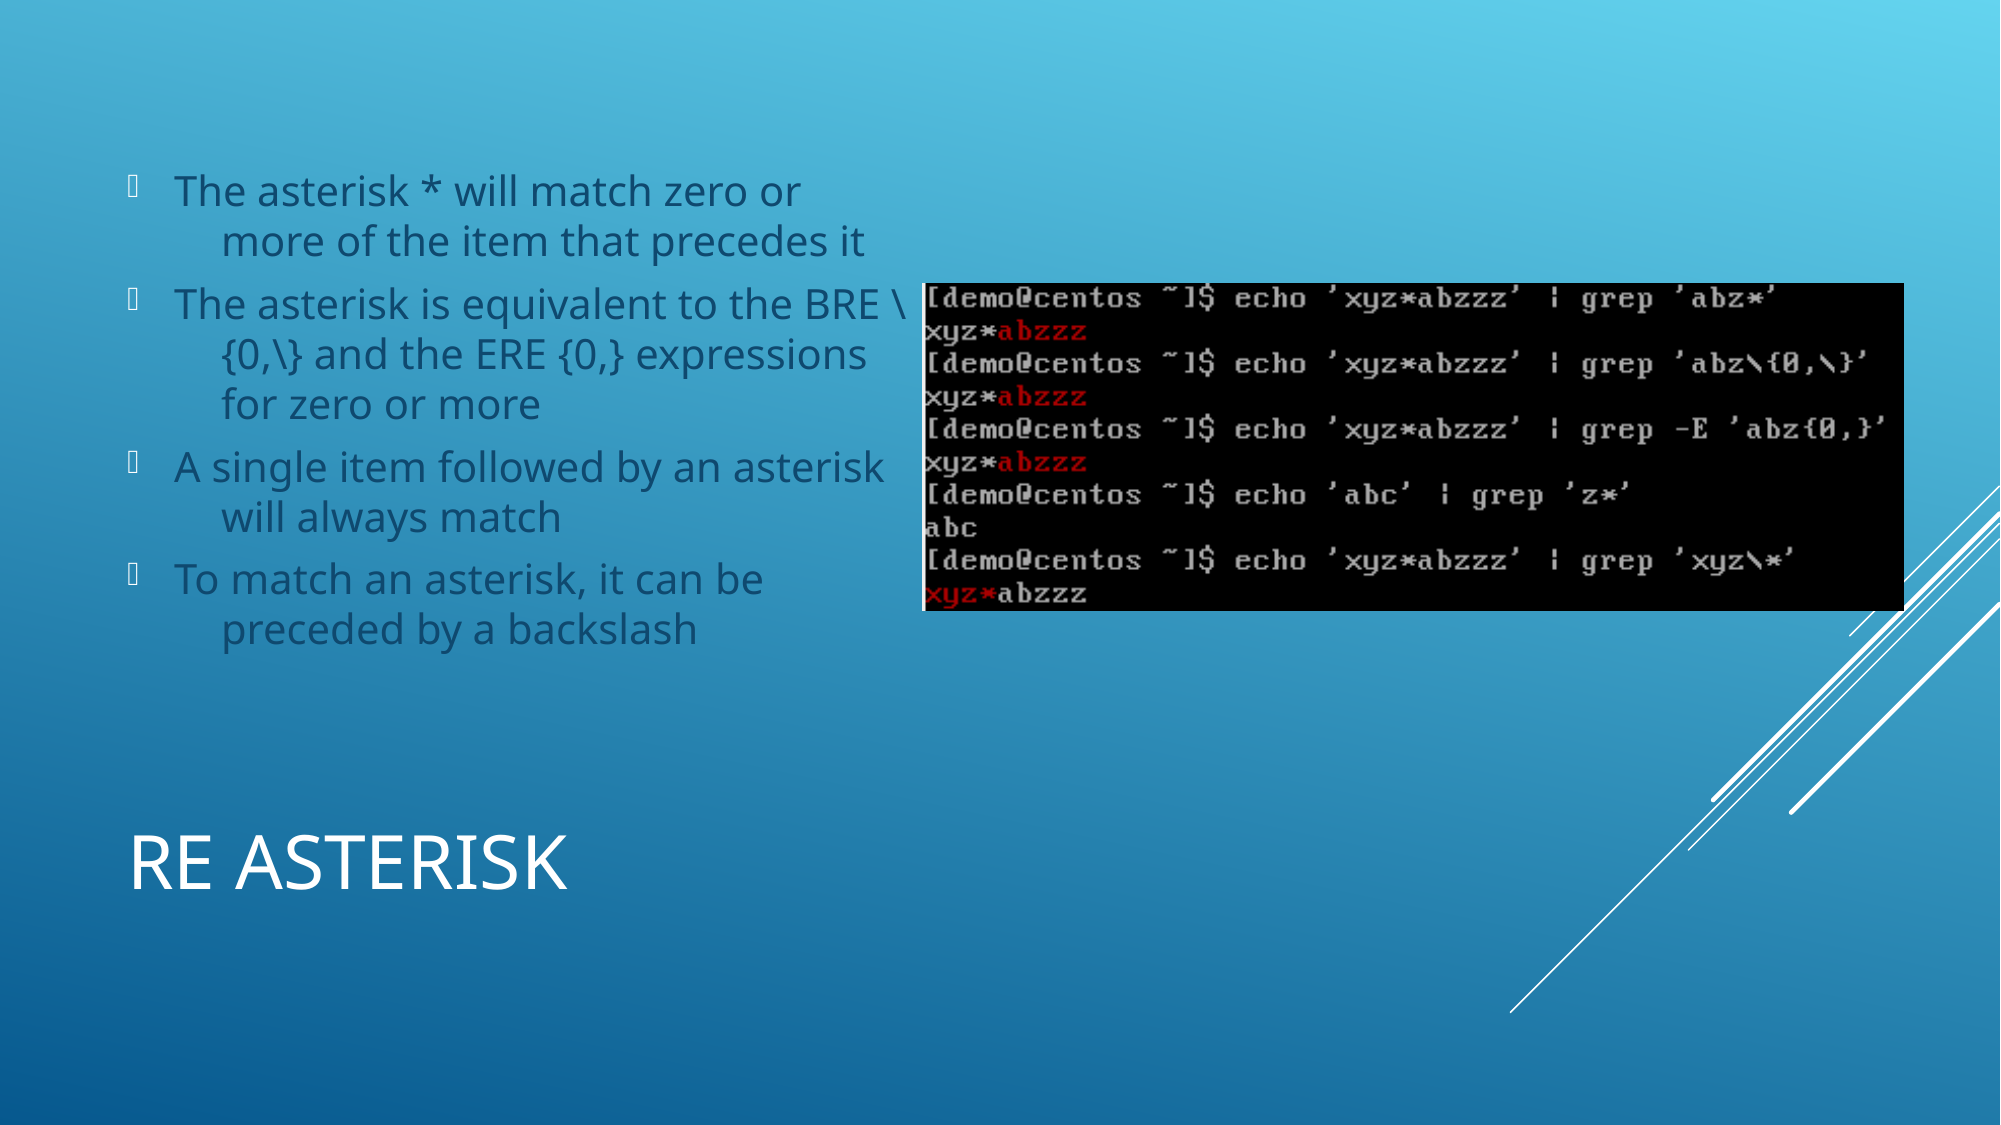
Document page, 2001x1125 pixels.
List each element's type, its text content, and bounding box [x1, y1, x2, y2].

picture [922, 284, 1904, 611]
list The asterisk * will match zero or more of the item that precedes it The asterisk is equivalent to the BRE \{0,\} and the ERE {0,} expressions for zero or more A single item followed by an asterisk will always match To match an asterisk, it can be preceded by a backslash [112, 112, 923, 706]
title RE asterisk [112, 736, 1513, 984]
